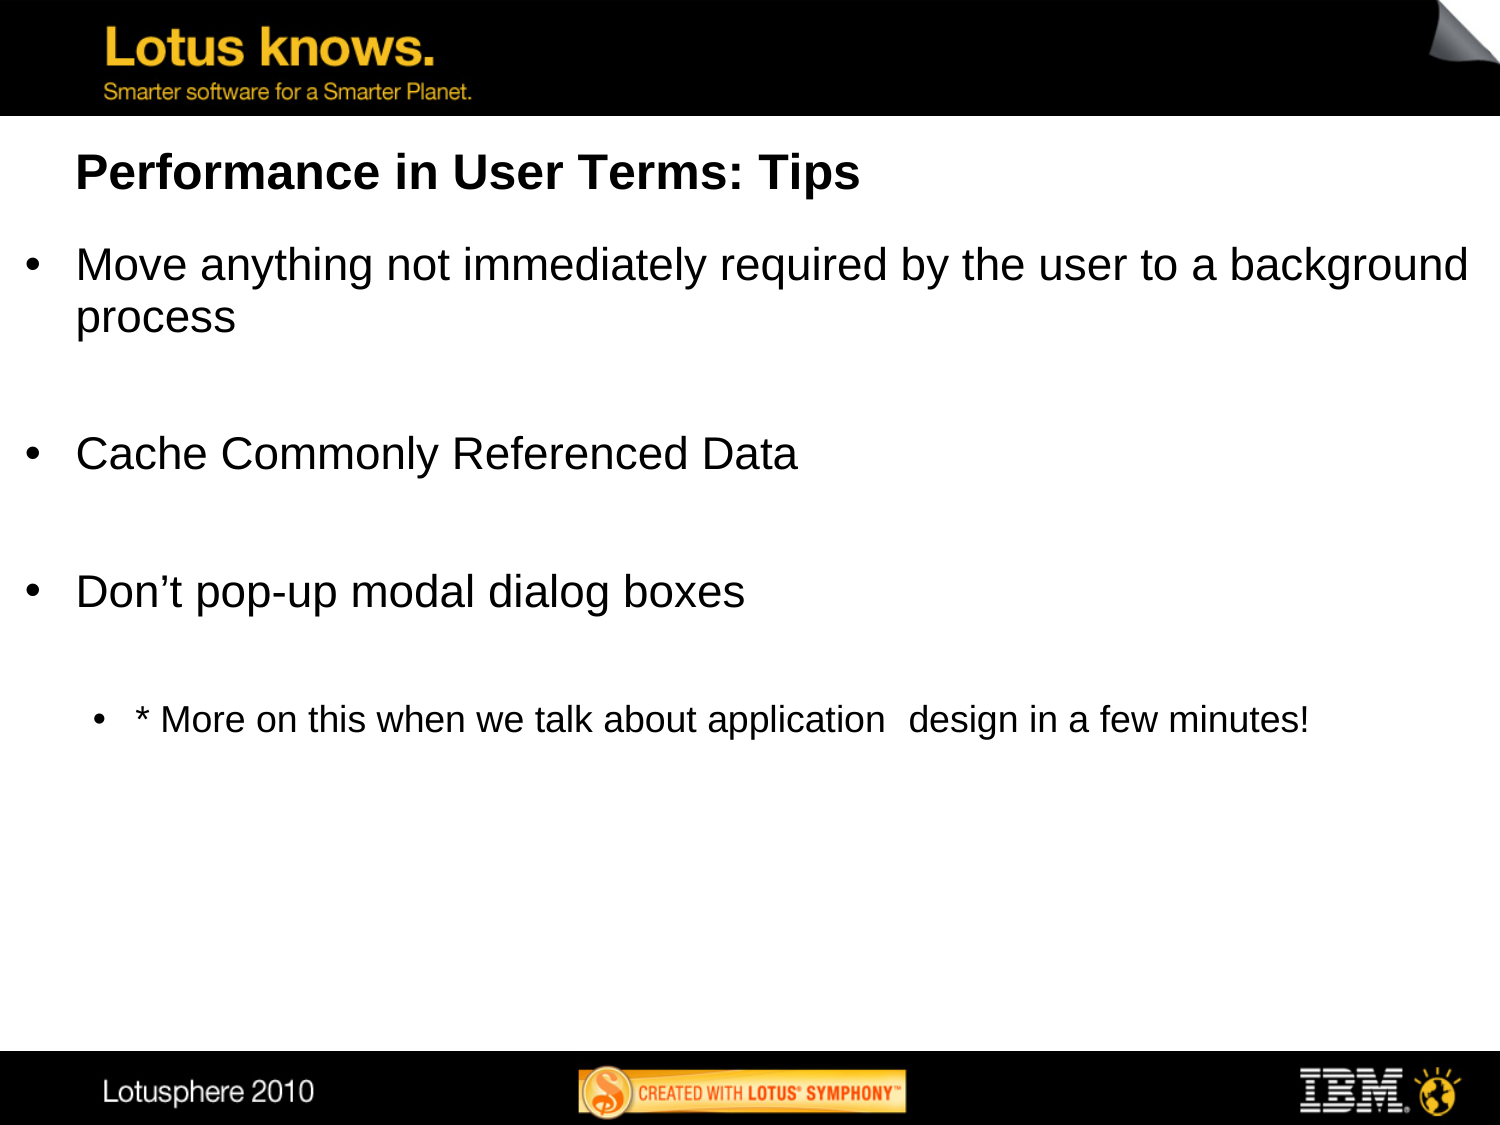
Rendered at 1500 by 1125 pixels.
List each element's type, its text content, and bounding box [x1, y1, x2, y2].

picture [0, 1053, 1500, 1125]
title Performance in User Terms: Tips [74, 137, 1475, 200]
picture [0, 0, 1500, 114]
list Move anything not immediately required by the user to a background process Cache Commonly Referenced Data Don’t pop-up modal dialog boxes * More on this when we talk about application design in a few minutes! [24, 237, 1476, 1026]
